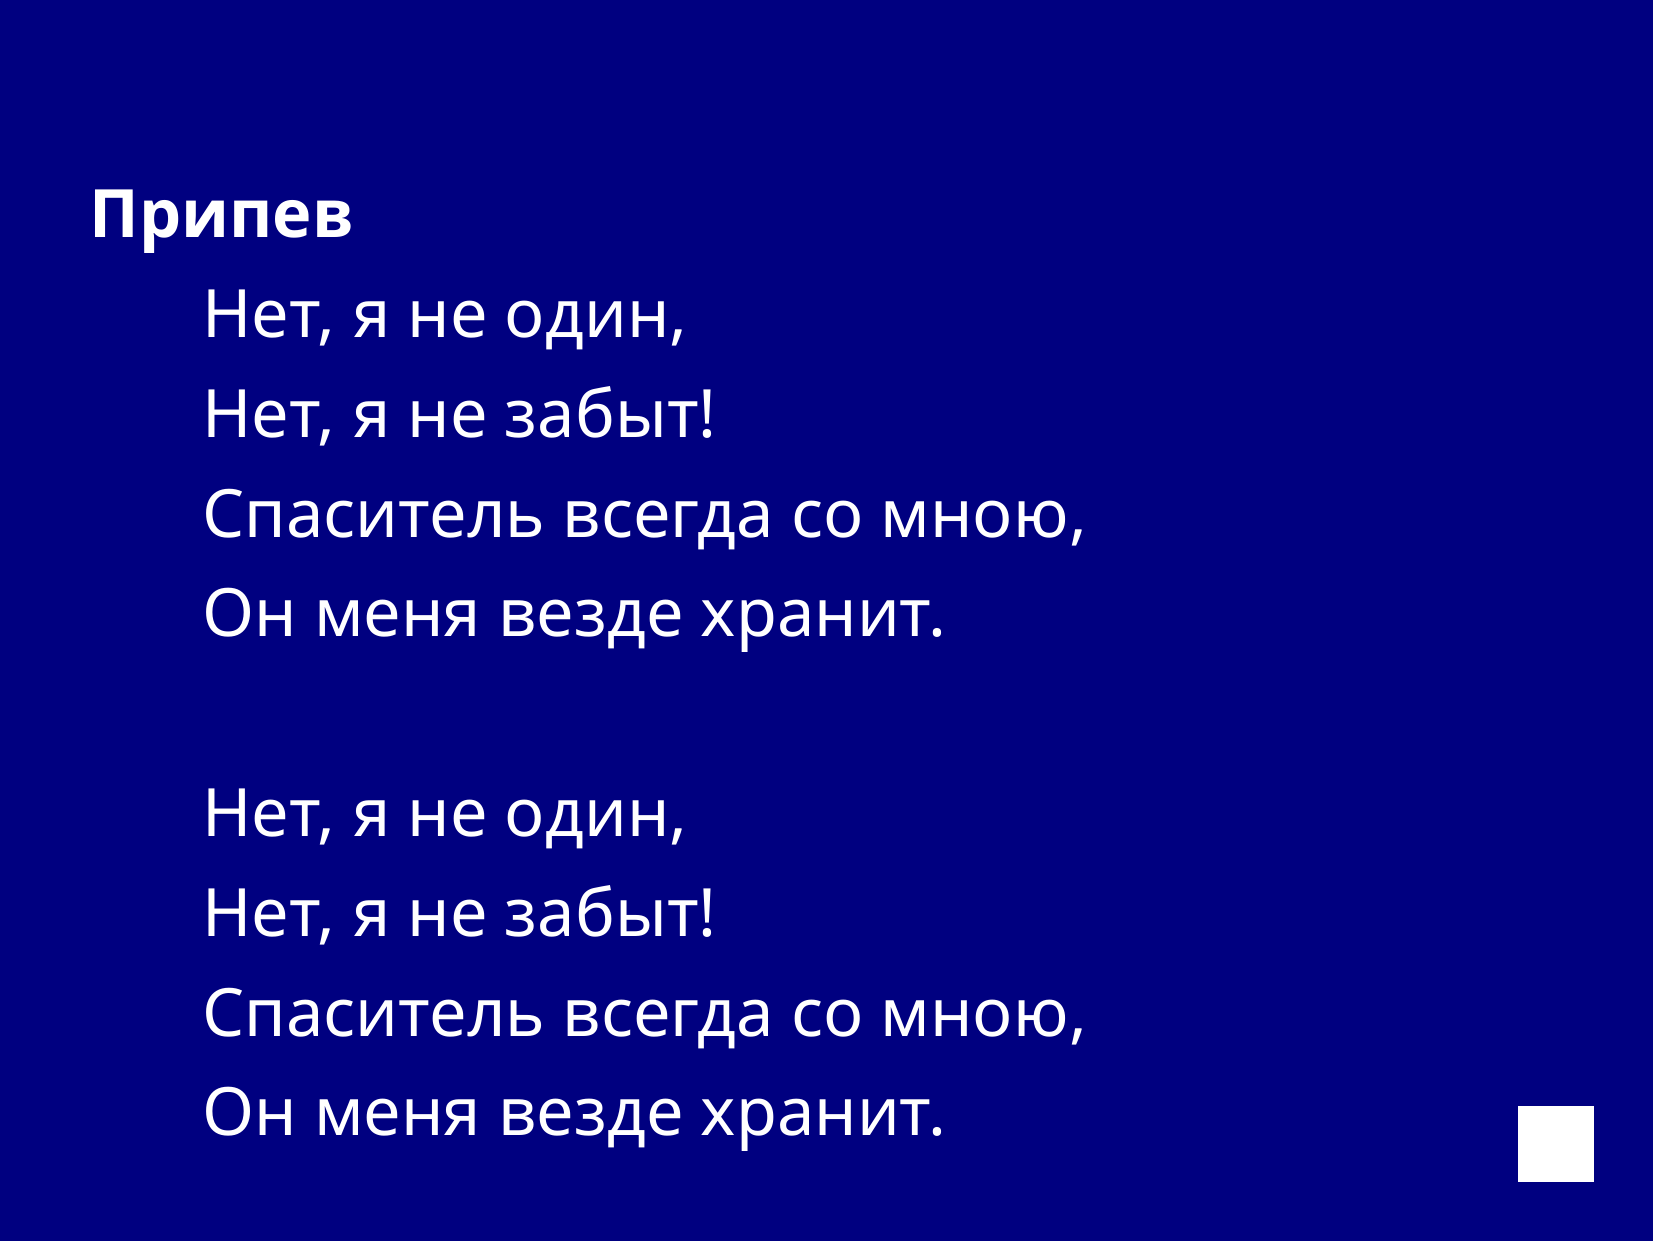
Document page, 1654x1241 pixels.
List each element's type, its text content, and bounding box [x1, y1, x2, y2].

text_box [1518, 1106, 1594, 1182]
text_box Припев Нет, я не один, Нет, я не забыт! Спаситель всегда со мною, Он меня везде хранит. Нет, я не один, Нет, я не забыт! Спаситель всегда со мною, Он меня везде хранит. [75, 150, 1576, 1163]
